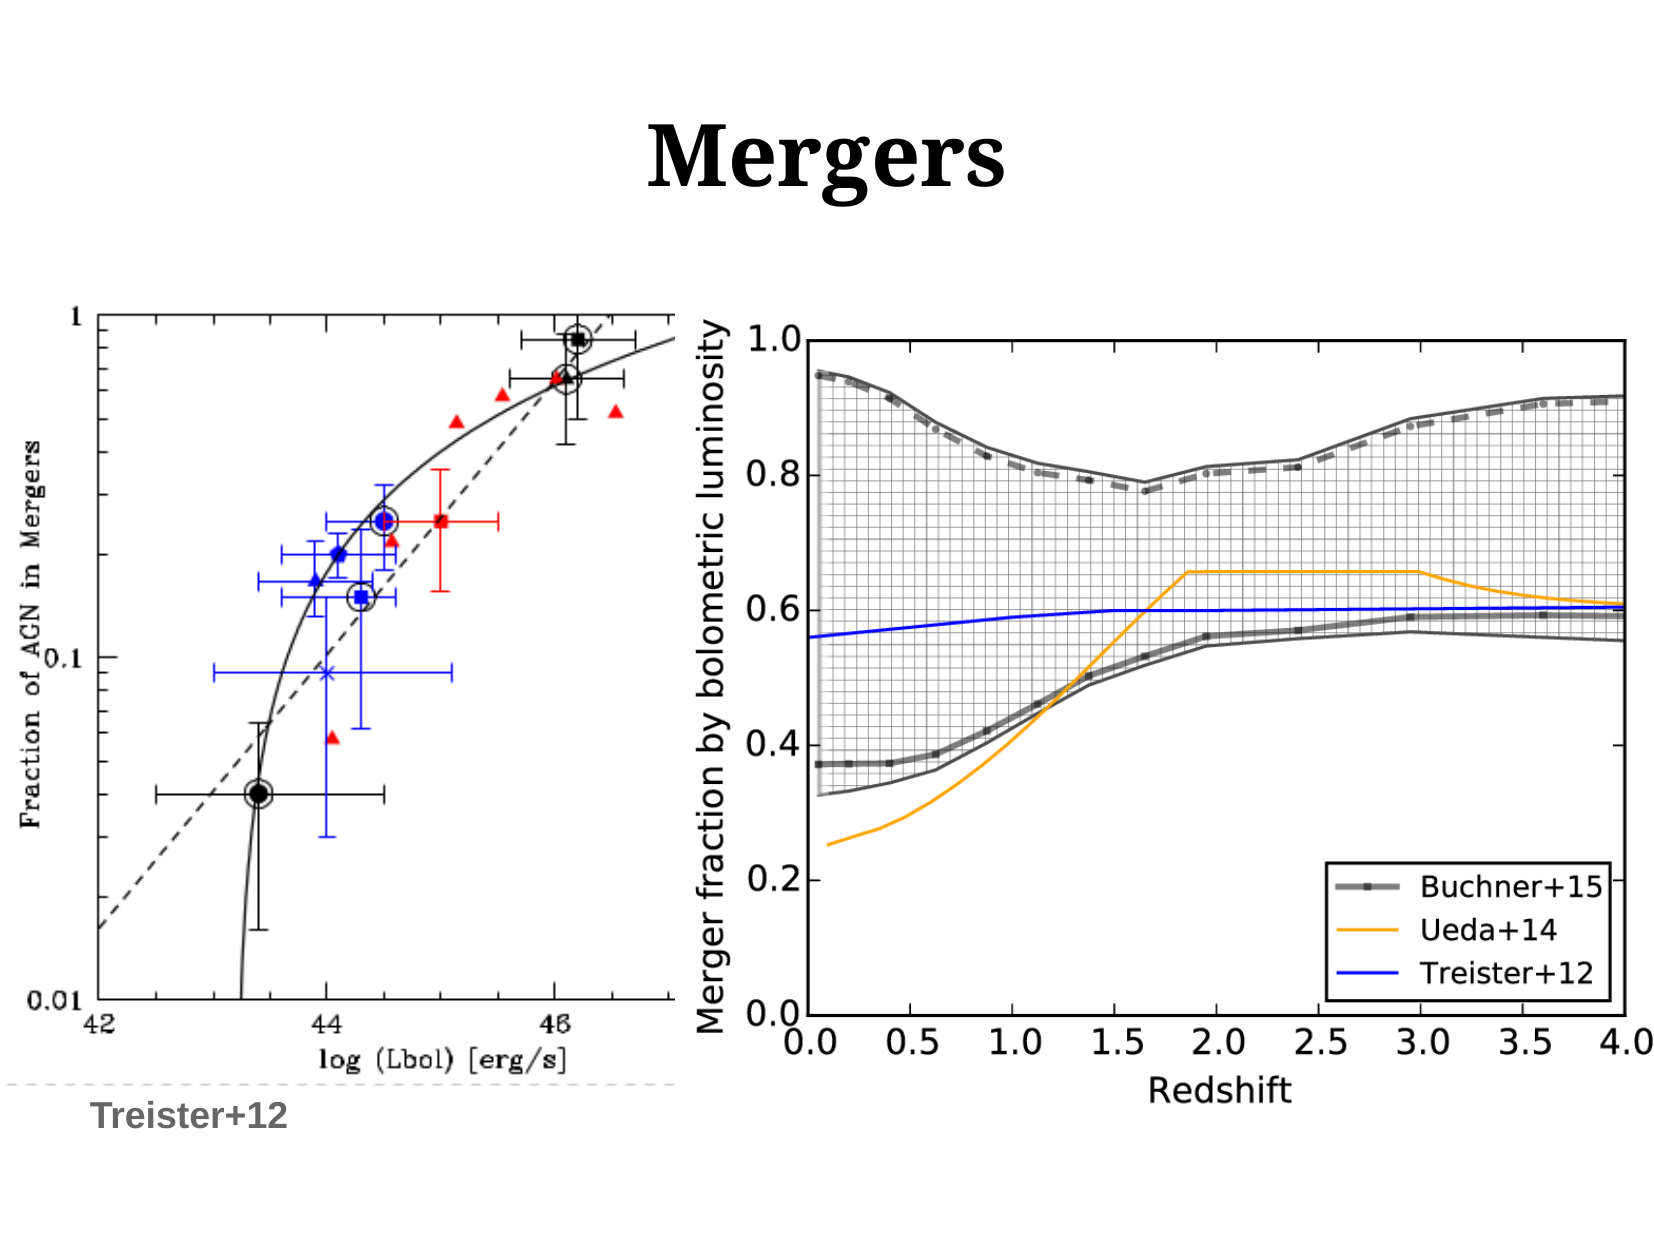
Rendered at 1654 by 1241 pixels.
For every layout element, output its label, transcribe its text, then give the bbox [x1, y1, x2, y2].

text_box Treister+12 [75, 1087, 713, 1145]
title Mergers [82, 49, 1571, 257]
picture [0, 293, 1654, 1131]
